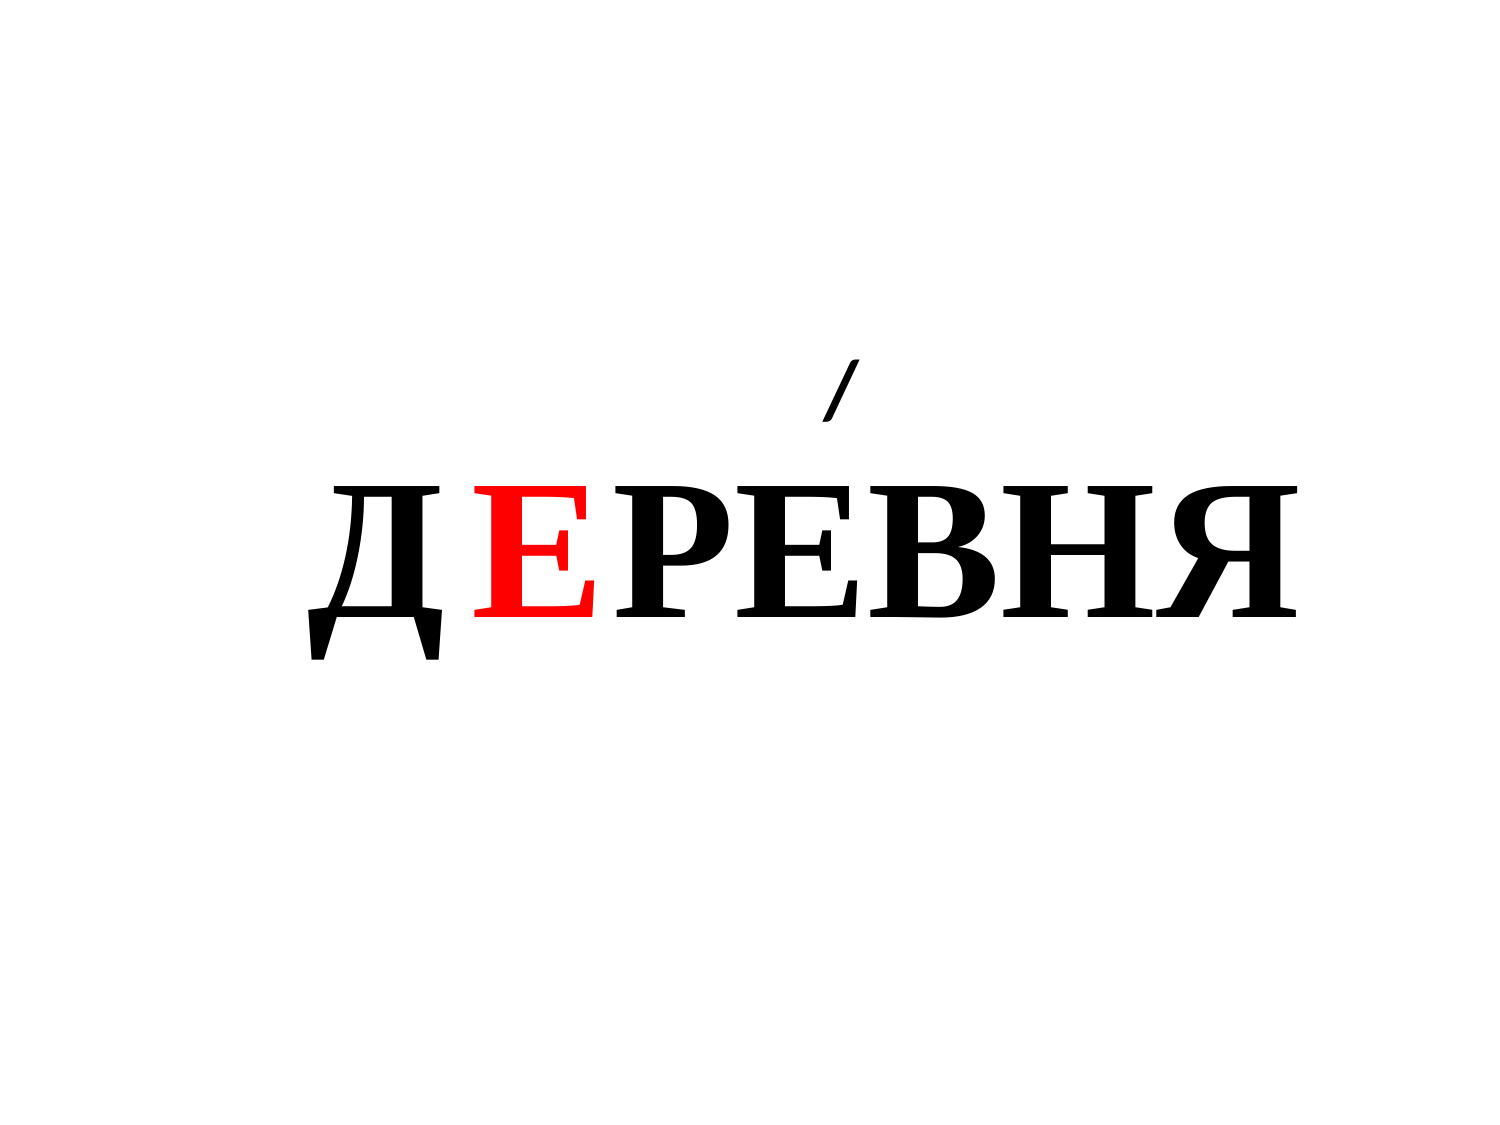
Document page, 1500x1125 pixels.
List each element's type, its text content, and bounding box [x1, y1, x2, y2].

text_box РЕВНЯ [597, 410, 1395, 665]
text_box / [808, 328, 903, 443]
text_box Е [457, 410, 597, 665]
text_box Д [342, 497, 392, 606]
text_box Д [292, 410, 411, 665]
